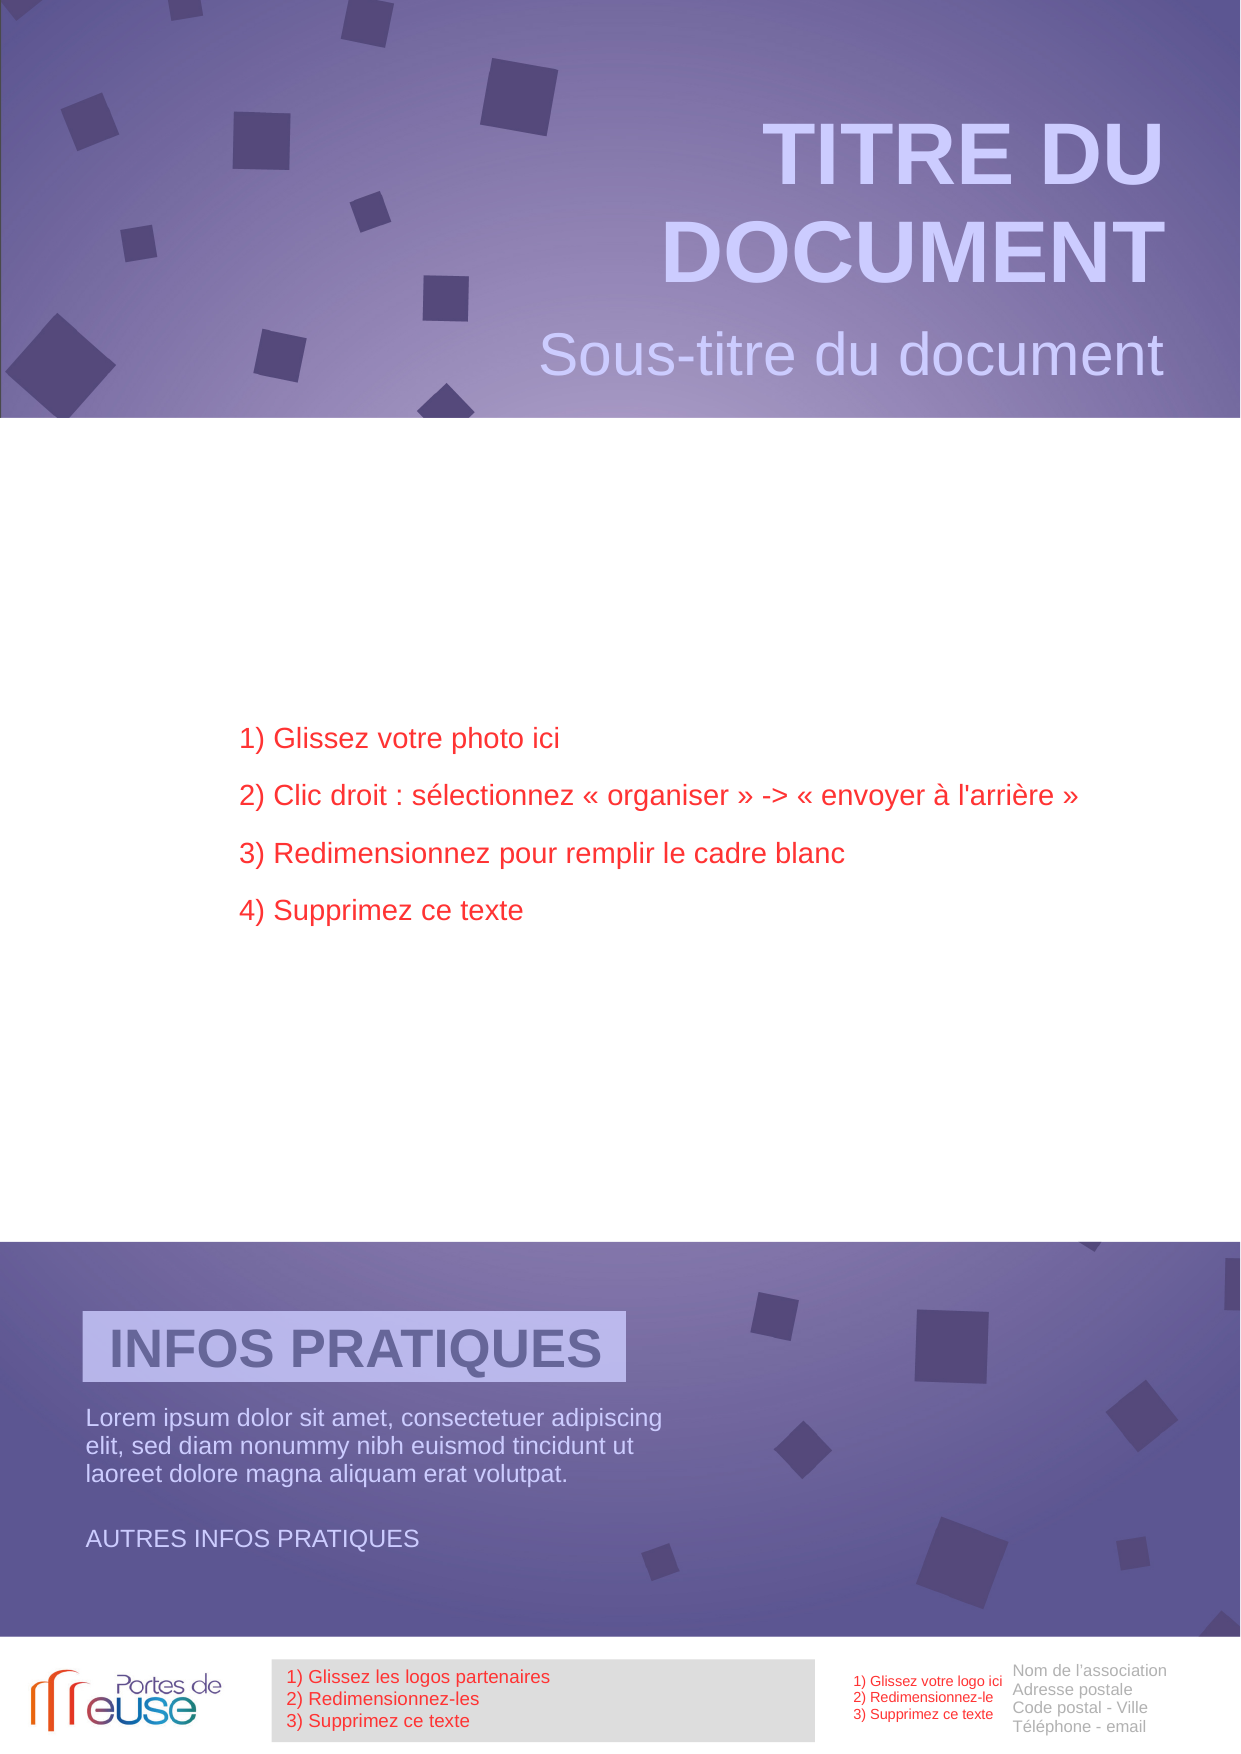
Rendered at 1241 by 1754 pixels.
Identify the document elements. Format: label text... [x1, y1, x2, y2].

text_box 1) Glissez les logos partenaires 2) Redimensionnez-les 3) Supprimez ce texte [271, 1659, 564, 1739]
text_box [82, 1311, 94, 1382]
text_box Lorem ipsum dolor sit amet, consectetuer adipiscing elit, sed diam nonummy nibh euismod tincidunt ut laoreet dolore magna aliquam erat volutpat. [70, 1396, 686, 1495]
picture [0, 1240, 1241, 1754]
text_box 1) Glissez votre logo ici 2) Redimensionnez-le 3) Supprimez ce texte [838, 1665, 1019, 1748]
text_box 1) Glissez votre photo ici 2) Clic droit : sélectionnez « organiser » -> « envoyer à l'arrière » 3) Redimensionnez pour remplir le cadre blanc 4) Supprimez ce texte [224, 714, 1091, 993]
text_box TITRE DU DOCUMENT [484, 44, 1181, 309]
text_box INFOS PRATIQUES [94, 1311, 631, 1396]
picture [0, 0, 1241, 418]
text_box Sous-titre du document [348, 312, 1180, 407]
text_box Nom de l’association Adresse postale Code postal - Ville Téléphone - email [998, 1653, 1199, 1743]
text_box [271, 1659, 815, 1743]
text_box AUTRES INFOS PRATIQUES [70, 1517, 437, 1564]
